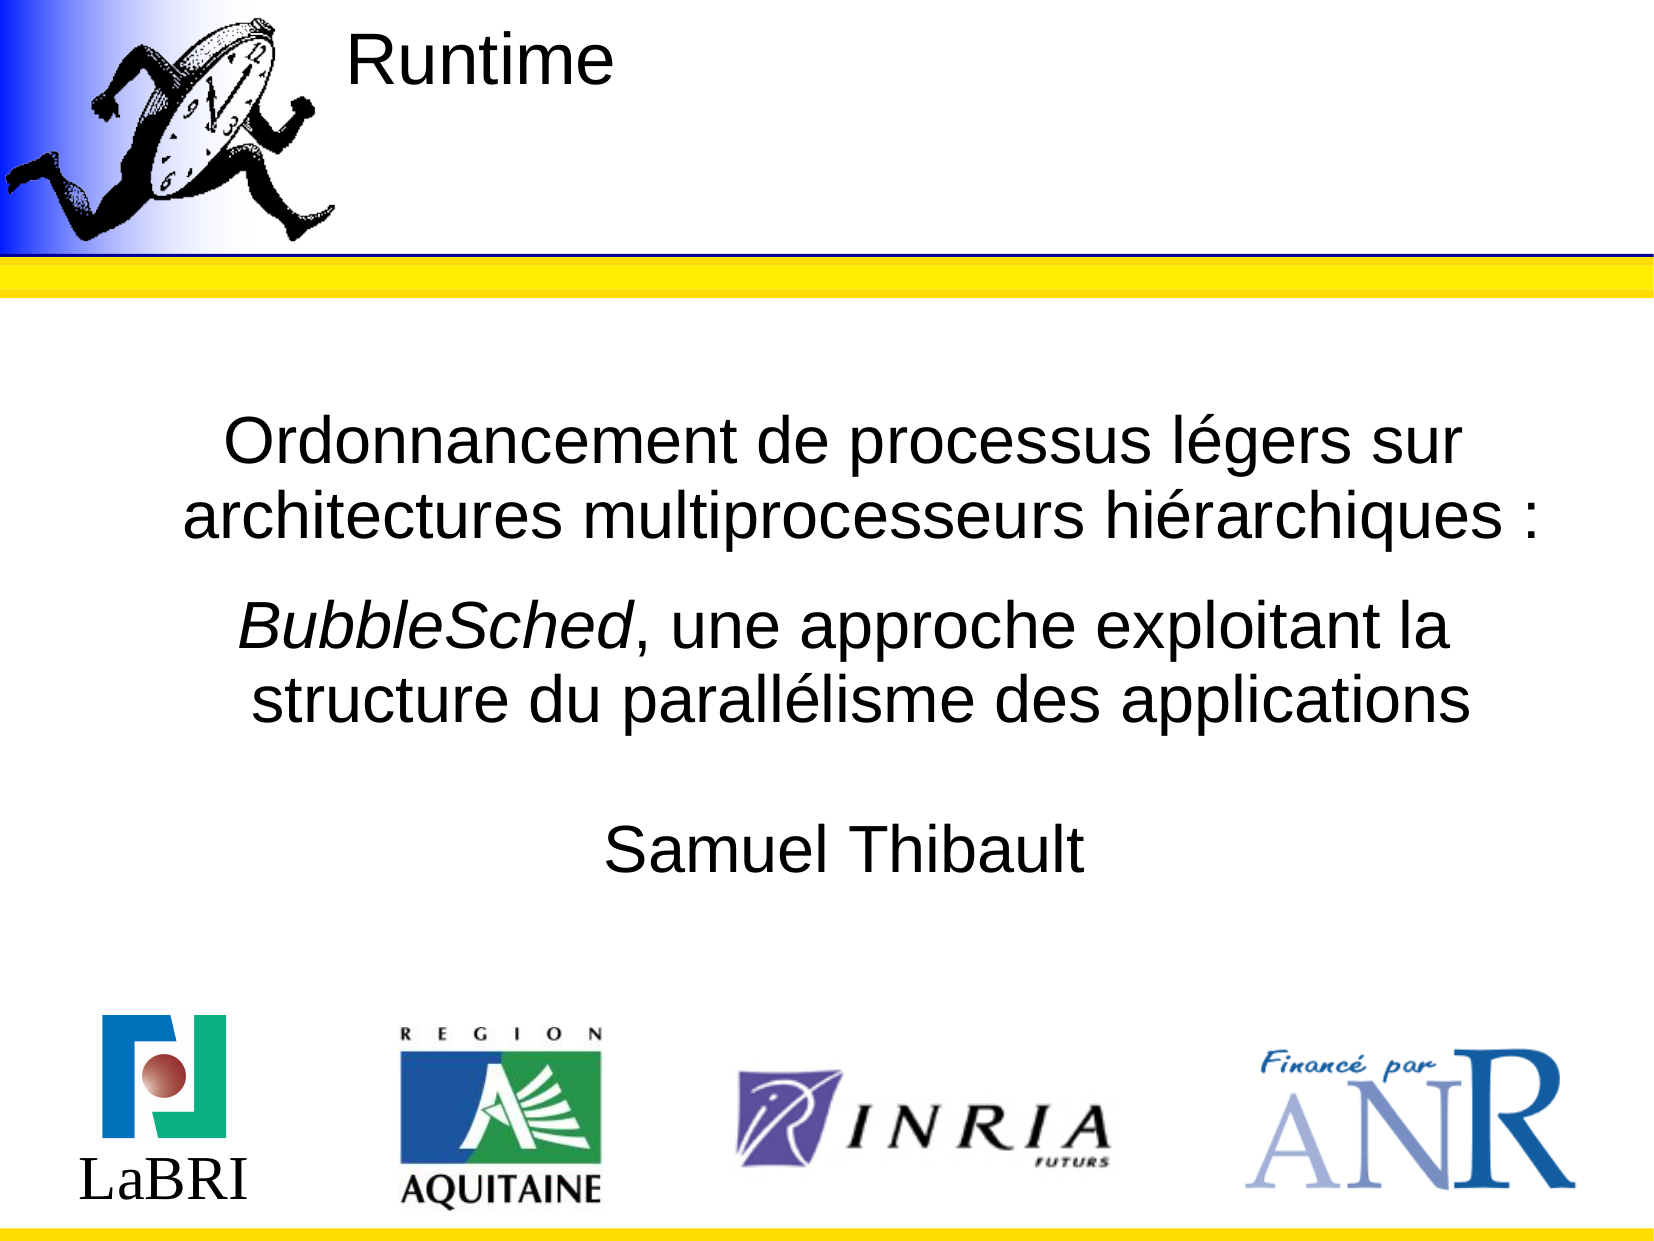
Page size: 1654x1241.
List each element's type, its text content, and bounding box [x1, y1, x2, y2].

picture [398, 1027, 603, 1212]
subtitle Ordonnancement de processus légers sur architectures multiprocesseurs hiérarchiques : BubbleSched, une approche exploitant la structure du parallélisme des applications Samuel Thibault [82, 307, 1571, 984]
picture [1245, 1047, 1578, 1191]
picture [4, 9, 343, 253]
text_box Runtime [330, 11, 706, 108]
text_box LaBRI [64, 1136, 265, 1222]
picture [96, 1012, 232, 1136]
picture [713, 1045, 1135, 1193]
